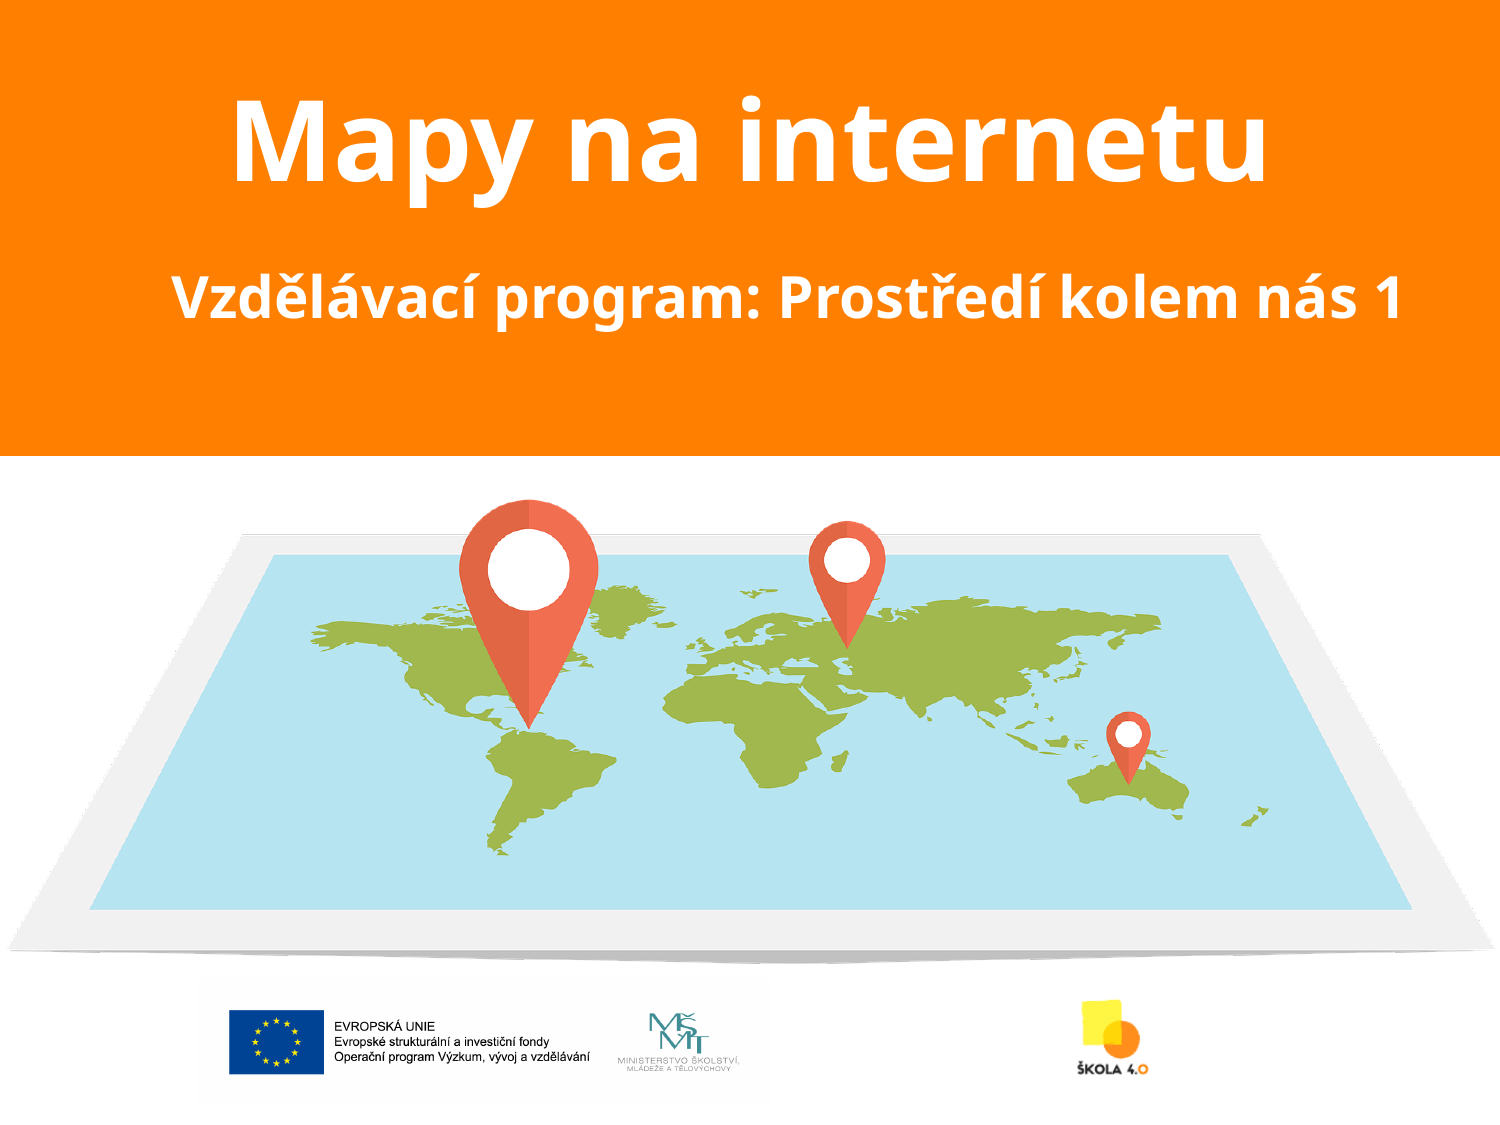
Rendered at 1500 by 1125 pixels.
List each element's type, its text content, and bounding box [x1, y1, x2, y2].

picture [0, 456, 1500, 1106]
text_box Vzdělávací program: Prostředí kolem nás 1 [157, 252, 1422, 337]
text_box Mapy na internetu [112, 61, 1388, 304]
text_box [0, 0, 1500, 456]
